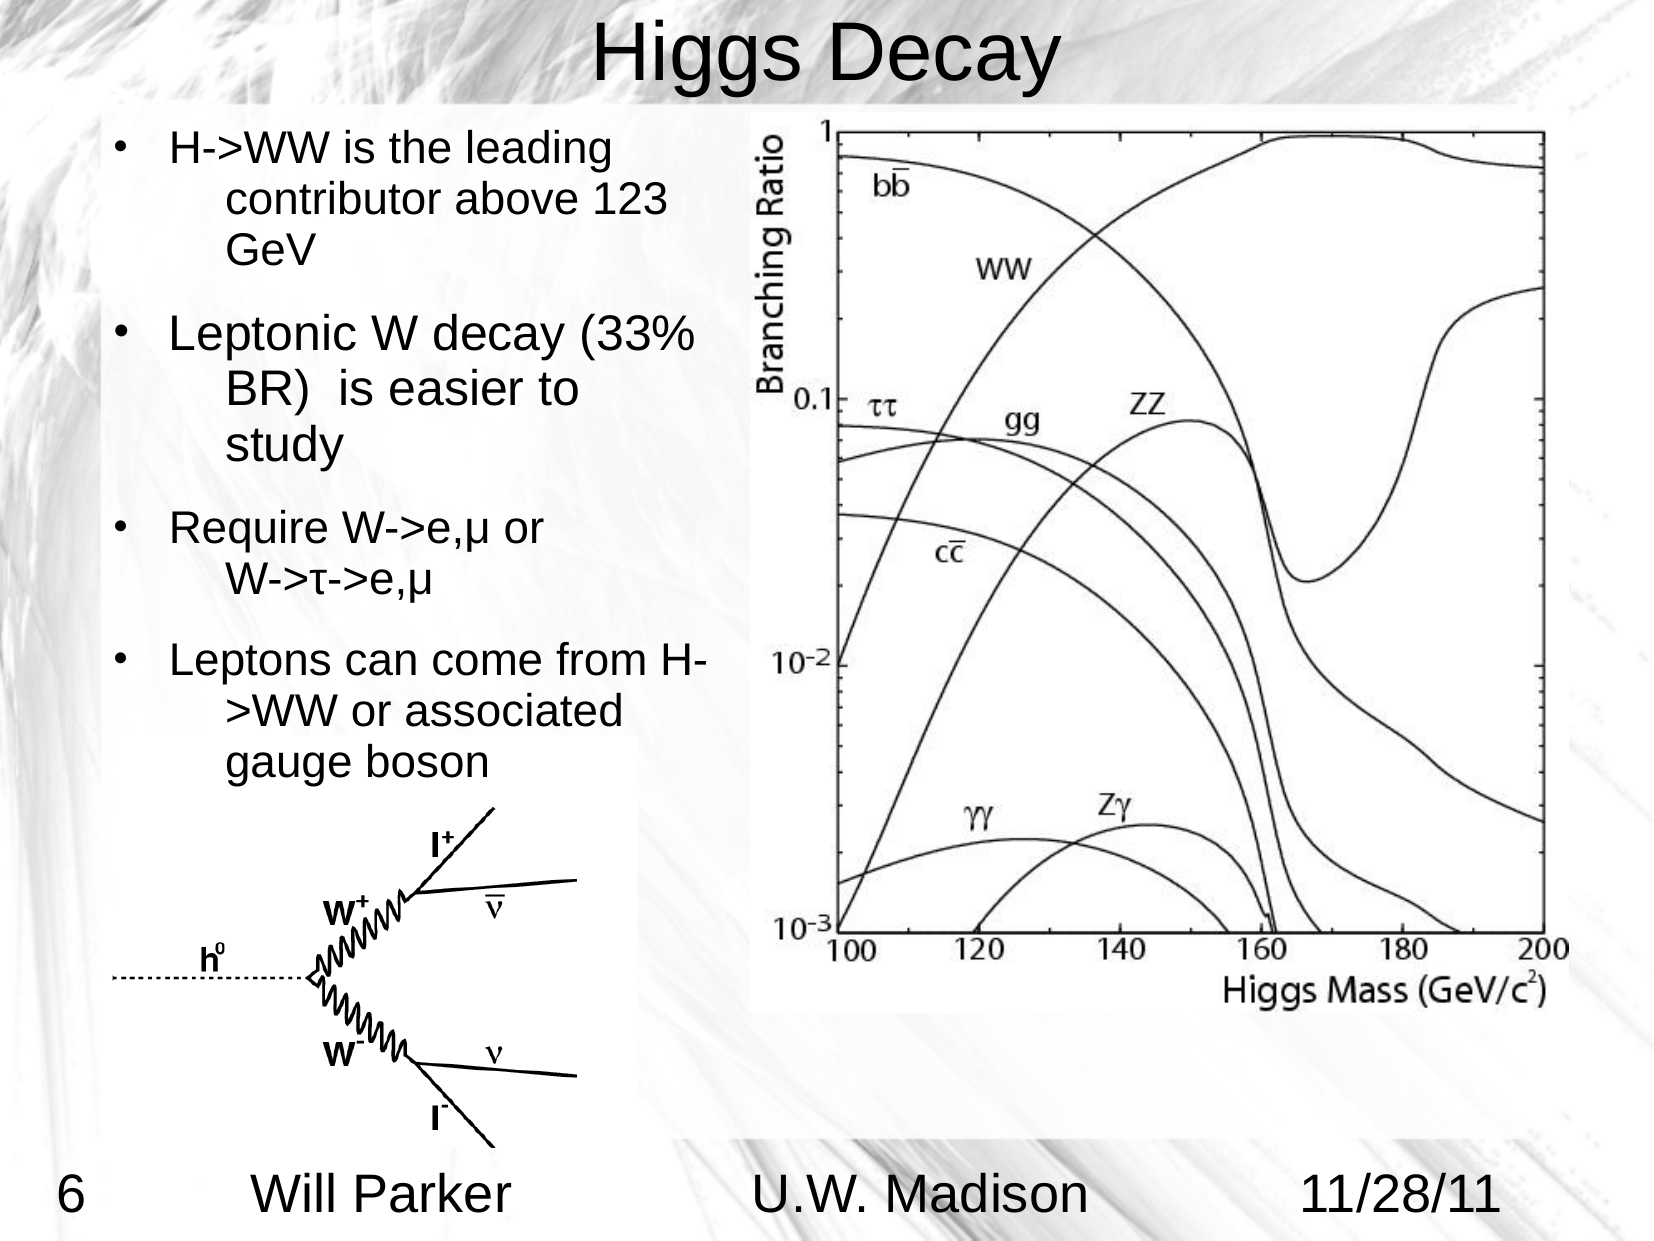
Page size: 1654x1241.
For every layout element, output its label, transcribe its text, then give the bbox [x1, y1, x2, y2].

text_box Will Parker U.W. Madison 11/28/11 [151, 1160, 1566, 1241]
title Higgs Decay [0, 0, 1654, 134]
list 6 [0, 1159, 151, 1241]
picture [0, 112, 1654, 1241]
list H->WW is the leading contributor above 123 GeV Leptonic W decay (33% BR) is easier to study Require W->e,μ or W->τ->e,μ Leptons can come from H->WW or associated gauge boson [112, 117, 713, 788]
